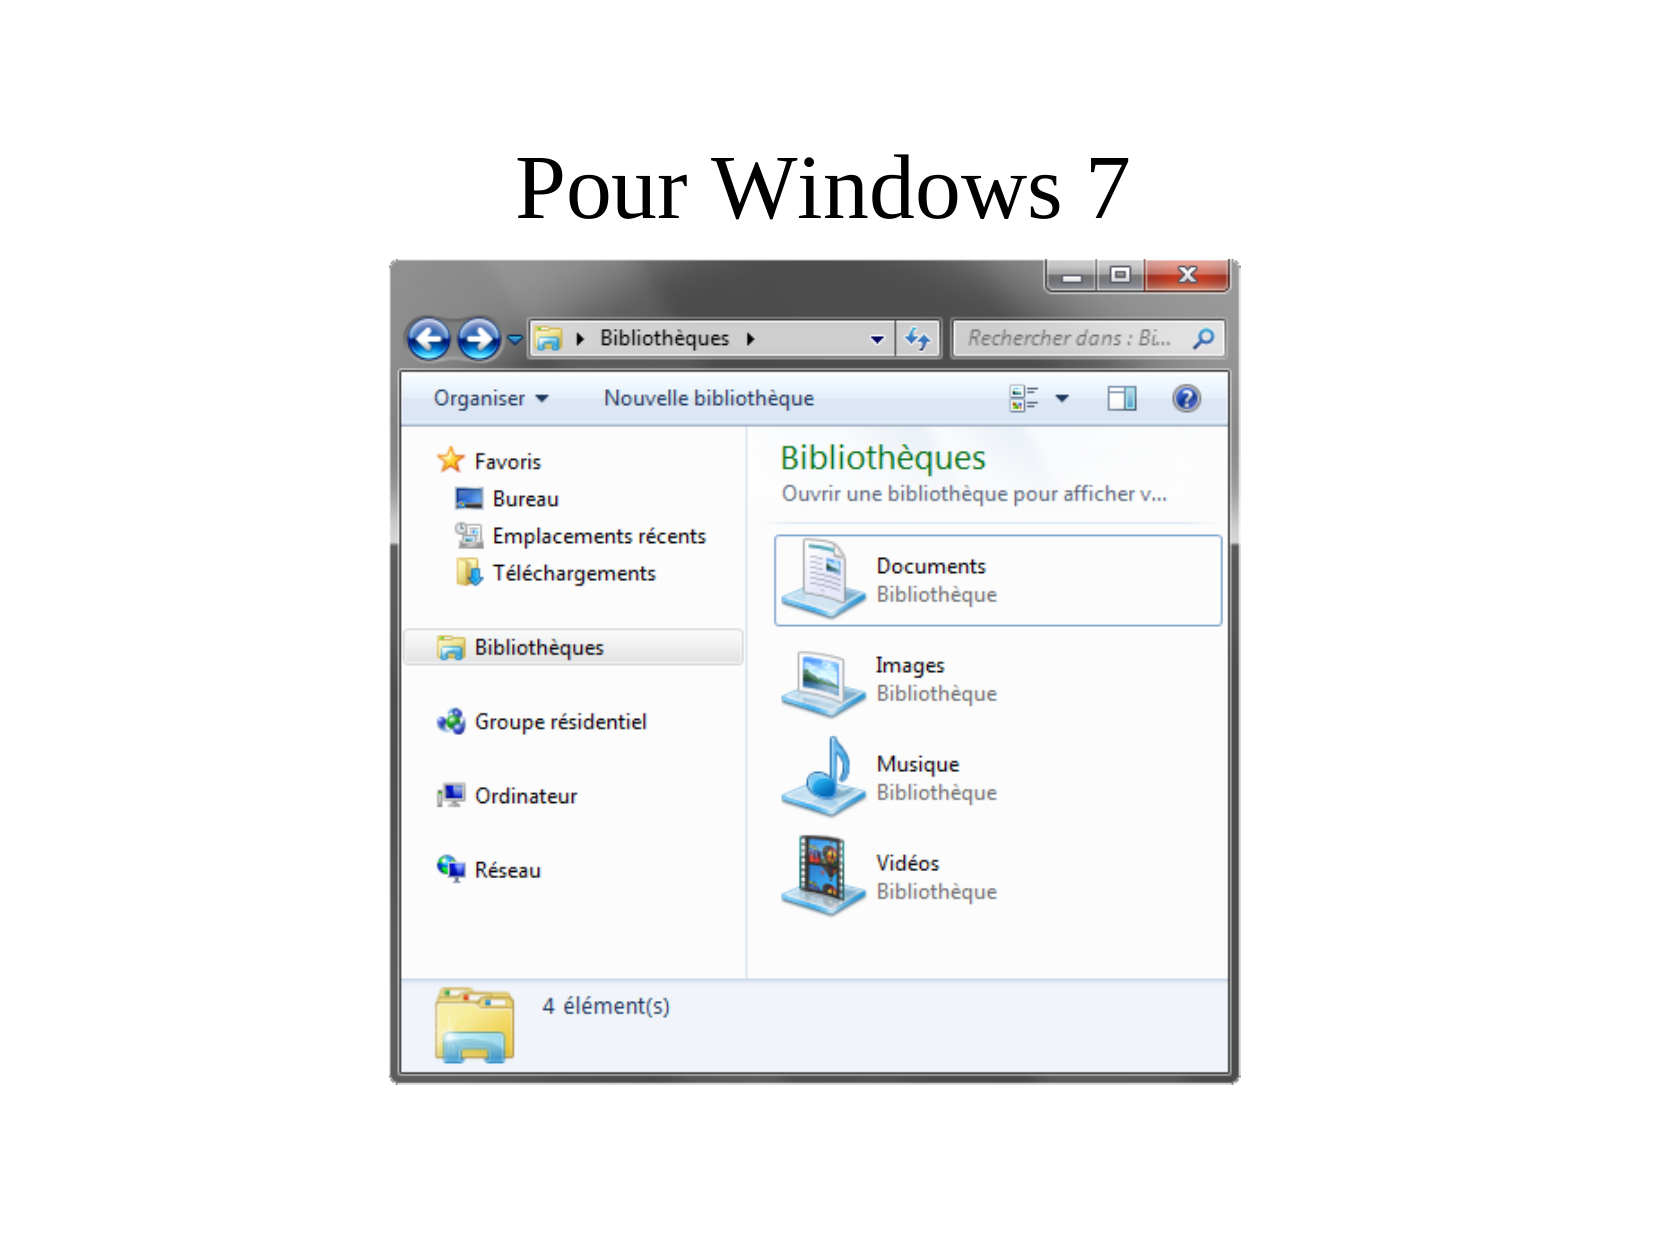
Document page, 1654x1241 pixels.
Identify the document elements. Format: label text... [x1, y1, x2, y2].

title Pour Windows 7 [121, 100, 1527, 309]
picture [389, 259, 1241, 1085]
